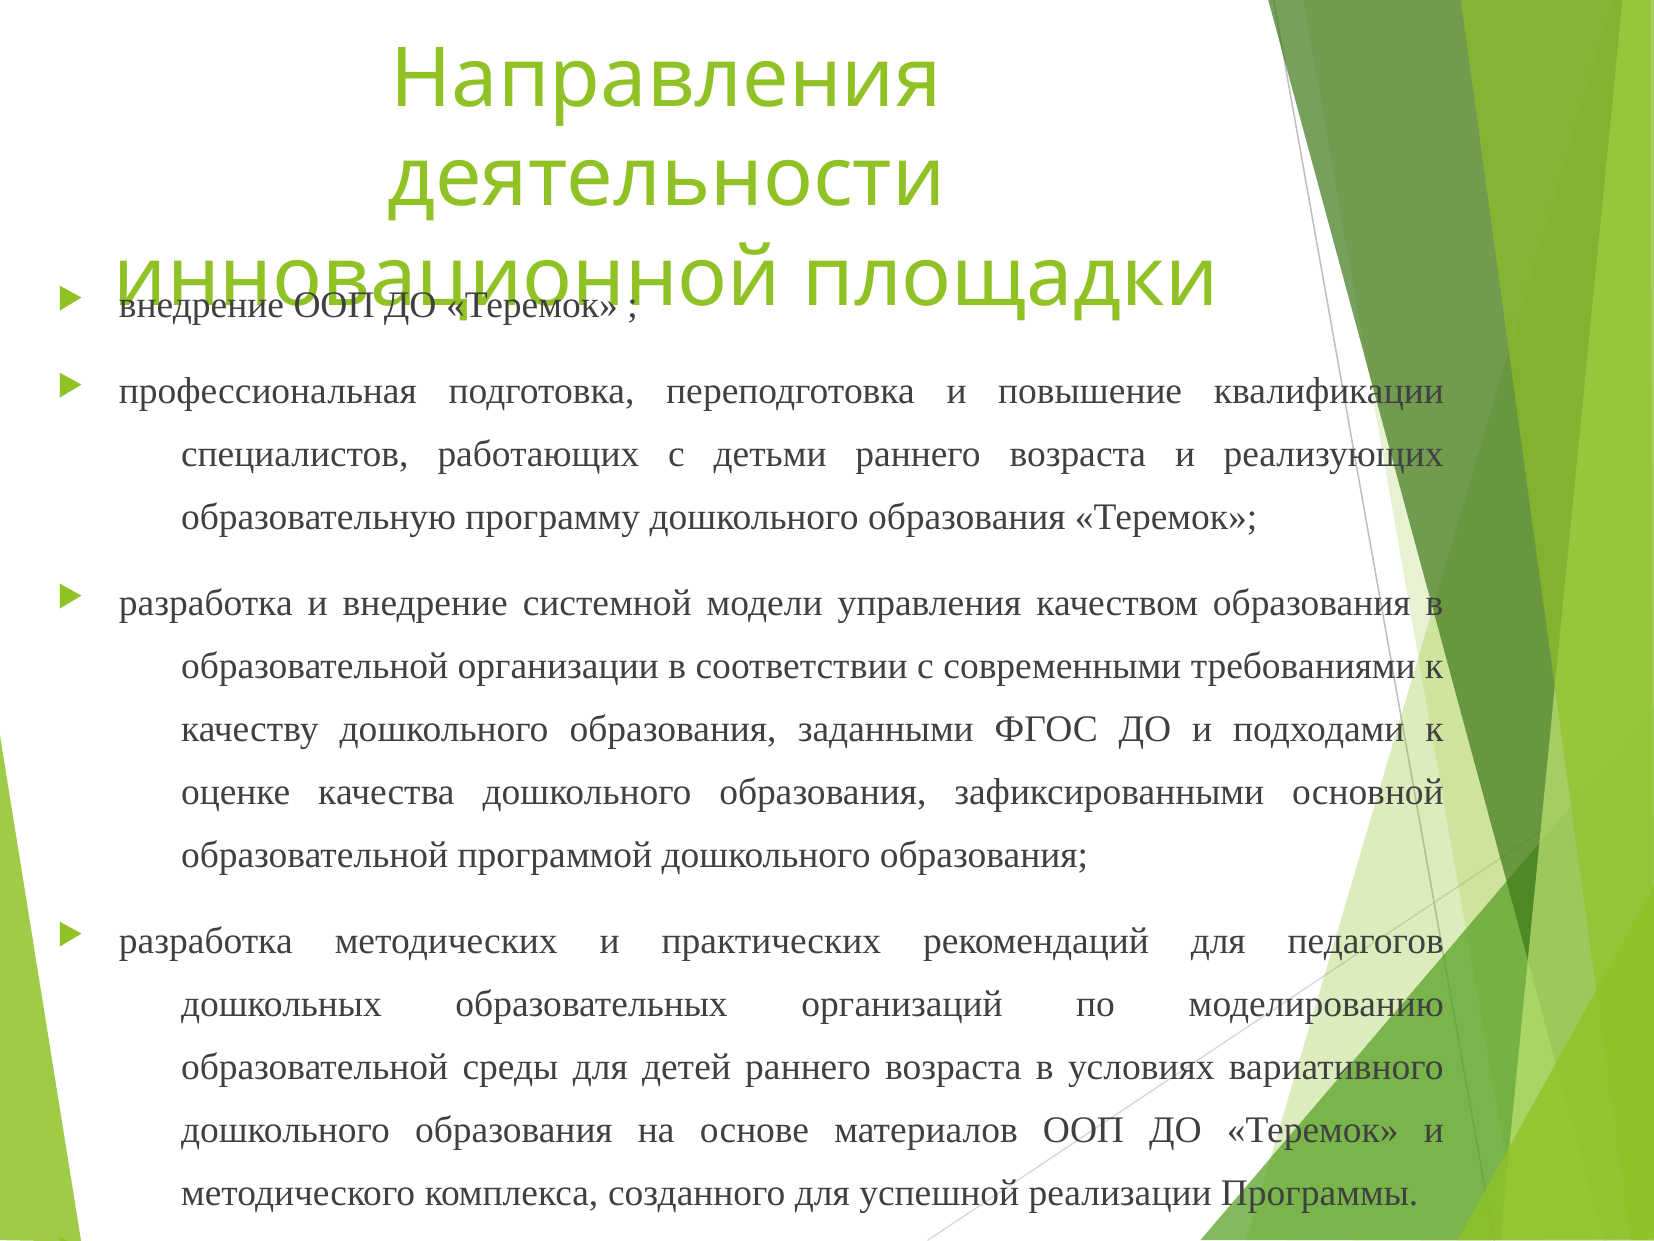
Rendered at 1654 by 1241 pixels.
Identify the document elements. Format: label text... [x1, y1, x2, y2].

title Направления деятельности инновационной площадки [92, 16, 1241, 255]
list внедрение ООП ДО «Теремок» ; профессиональная подготовка, переподготовка и повышение квалификации специалистов, работающих с детьми раннего возраста и реализующих образовательную программу дошкольного образования «Теремок»; разработка и внедрение системной модели управления качеством образования в образовательной организации в соответствии с современными требованиями к качеству дошкольного образования, заданными ФГОС ДО и подходами к оценке качества дошкольного образования, зафиксированными основной образовательной программой дошкольного образования; разработка методических и практических рекомендаций для педагогов дошкольных образовательных организаций по моделированию образовательной среды для детей раннего возраста в условиях вариативного дошкольного образования на основе материалов ООП ДО «Теремок» и методического комплекса, созданного для успешной реализации Программы. [41, 255, 1460, 1224]
